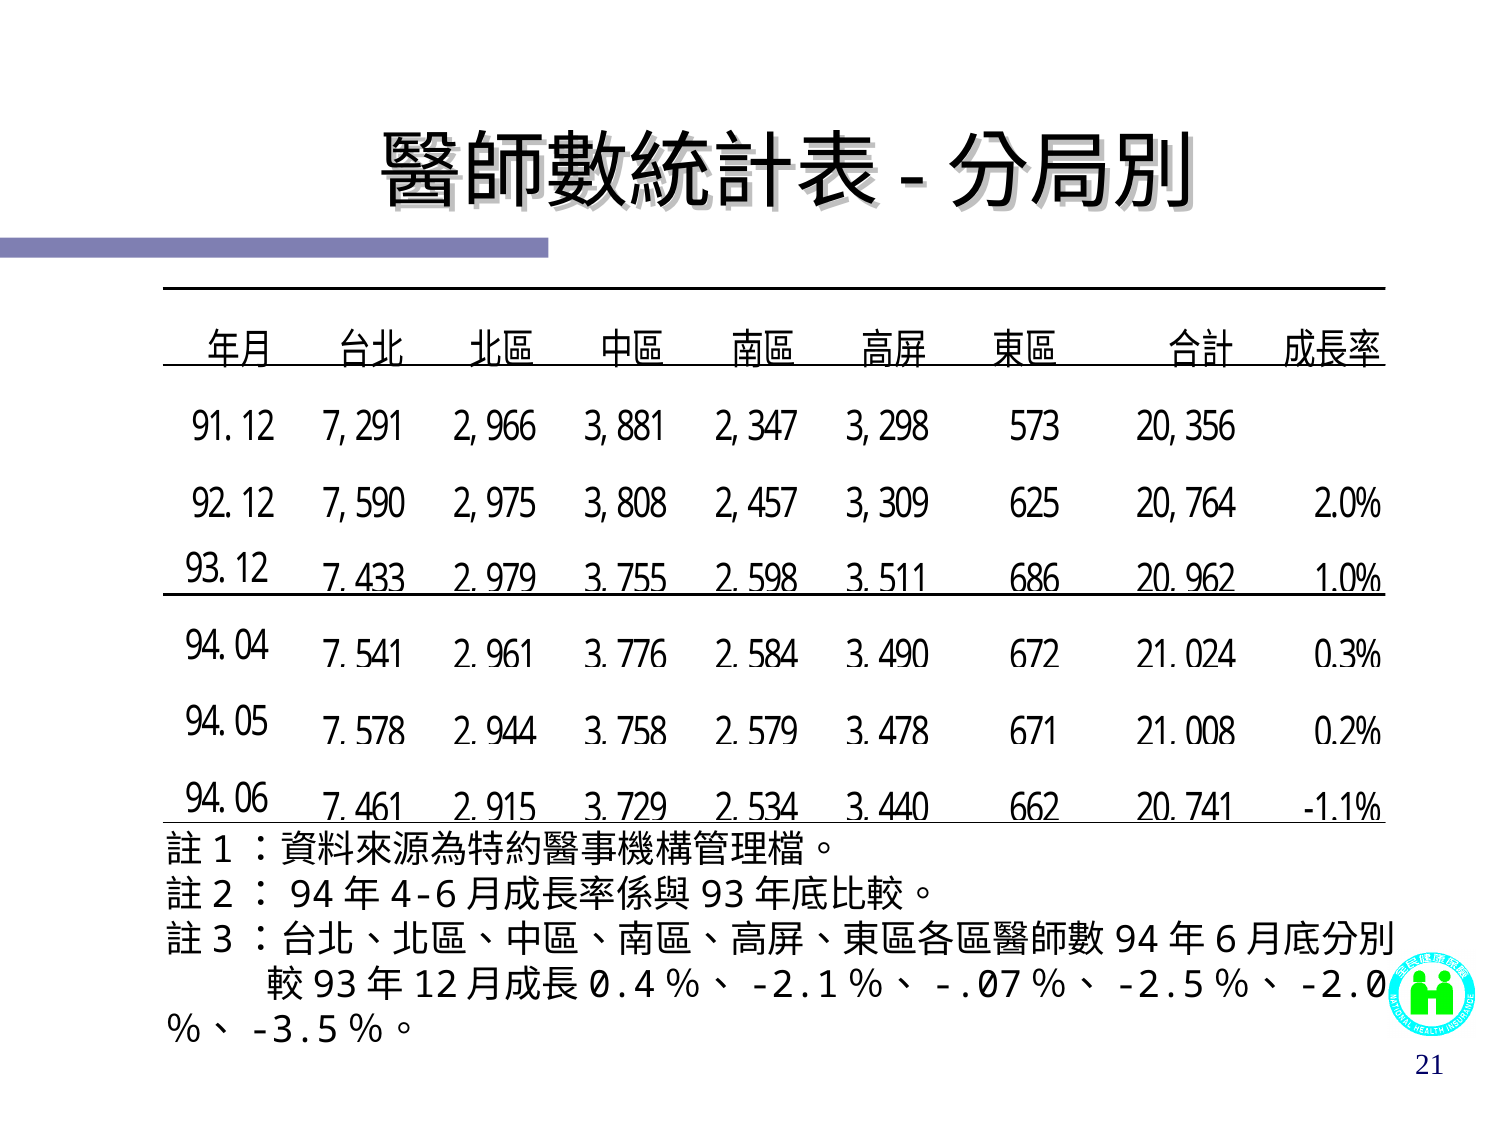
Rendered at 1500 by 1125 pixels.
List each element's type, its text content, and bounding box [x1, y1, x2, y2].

chart [162, 287, 1388, 826]
title 醫師數統計表-分局別 [150, 37, 1426, 225]
text_box [1400, 1037, 1476, 1125]
text_box 註1：資料來源為特約醫事機構管理檔。 註2：94年4-6月成長率係與93年底比較。 註3：台北、北區、中區、南區、高屏、東區各區醫師數94年6月底分別 較93年12月成長0.4％、-2.1％、-.07％、-2.5％、-2.0％、-3.5％。 [150, 862, 1450, 1103]
